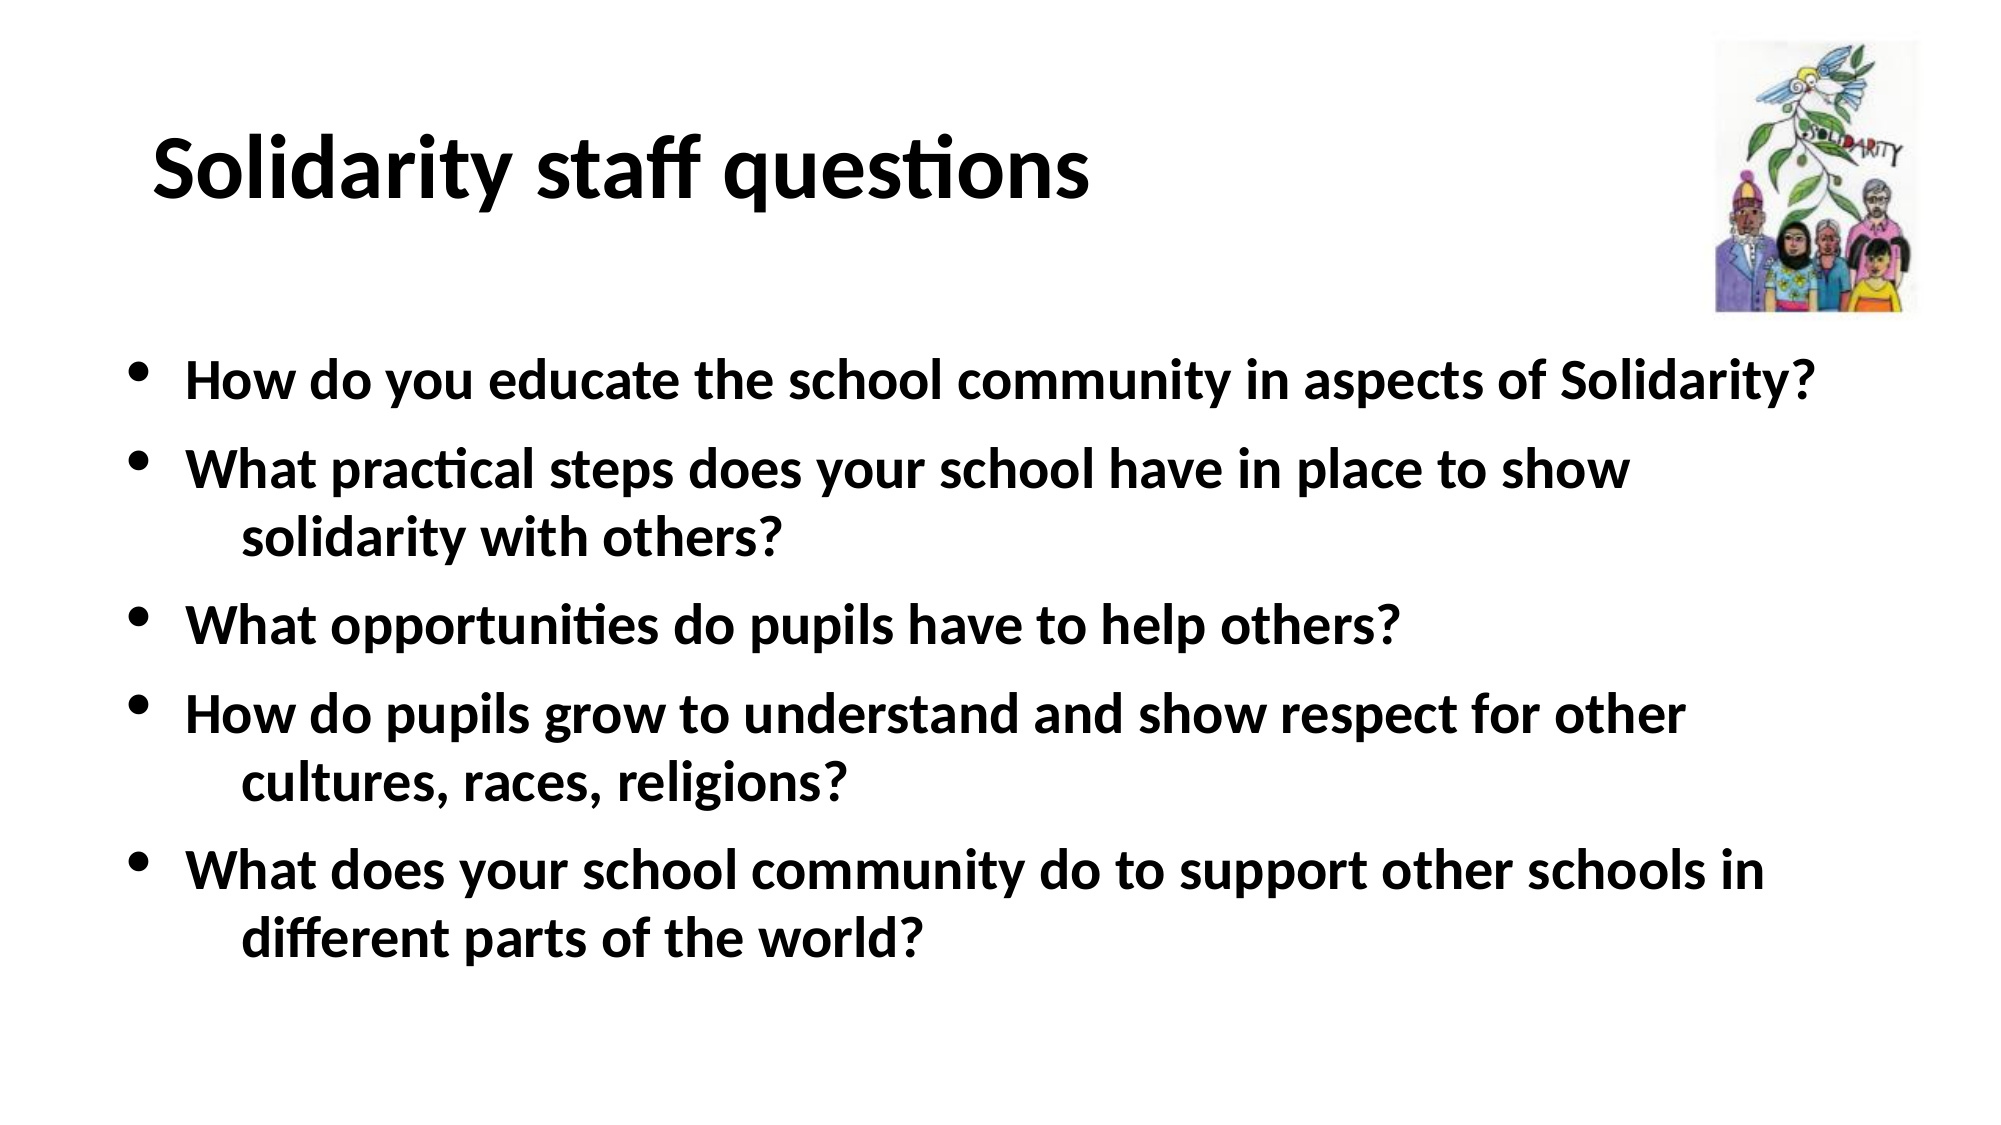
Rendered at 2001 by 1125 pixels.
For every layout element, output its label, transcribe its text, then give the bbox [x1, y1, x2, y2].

list How do you educate the school community in aspects of Solidarity? What practical steps does your school have in place to show solidarity with others? What opportunities do pupils have to help others? How do pupils grow to understand and show respect for other cultures, races, religions? What does your school community do to support other schools in different parts of the world? [113, 338, 1839, 1053]
picture [1700, 19, 1924, 339]
title Solidarity staff questions [137, 59, 1700, 278]
